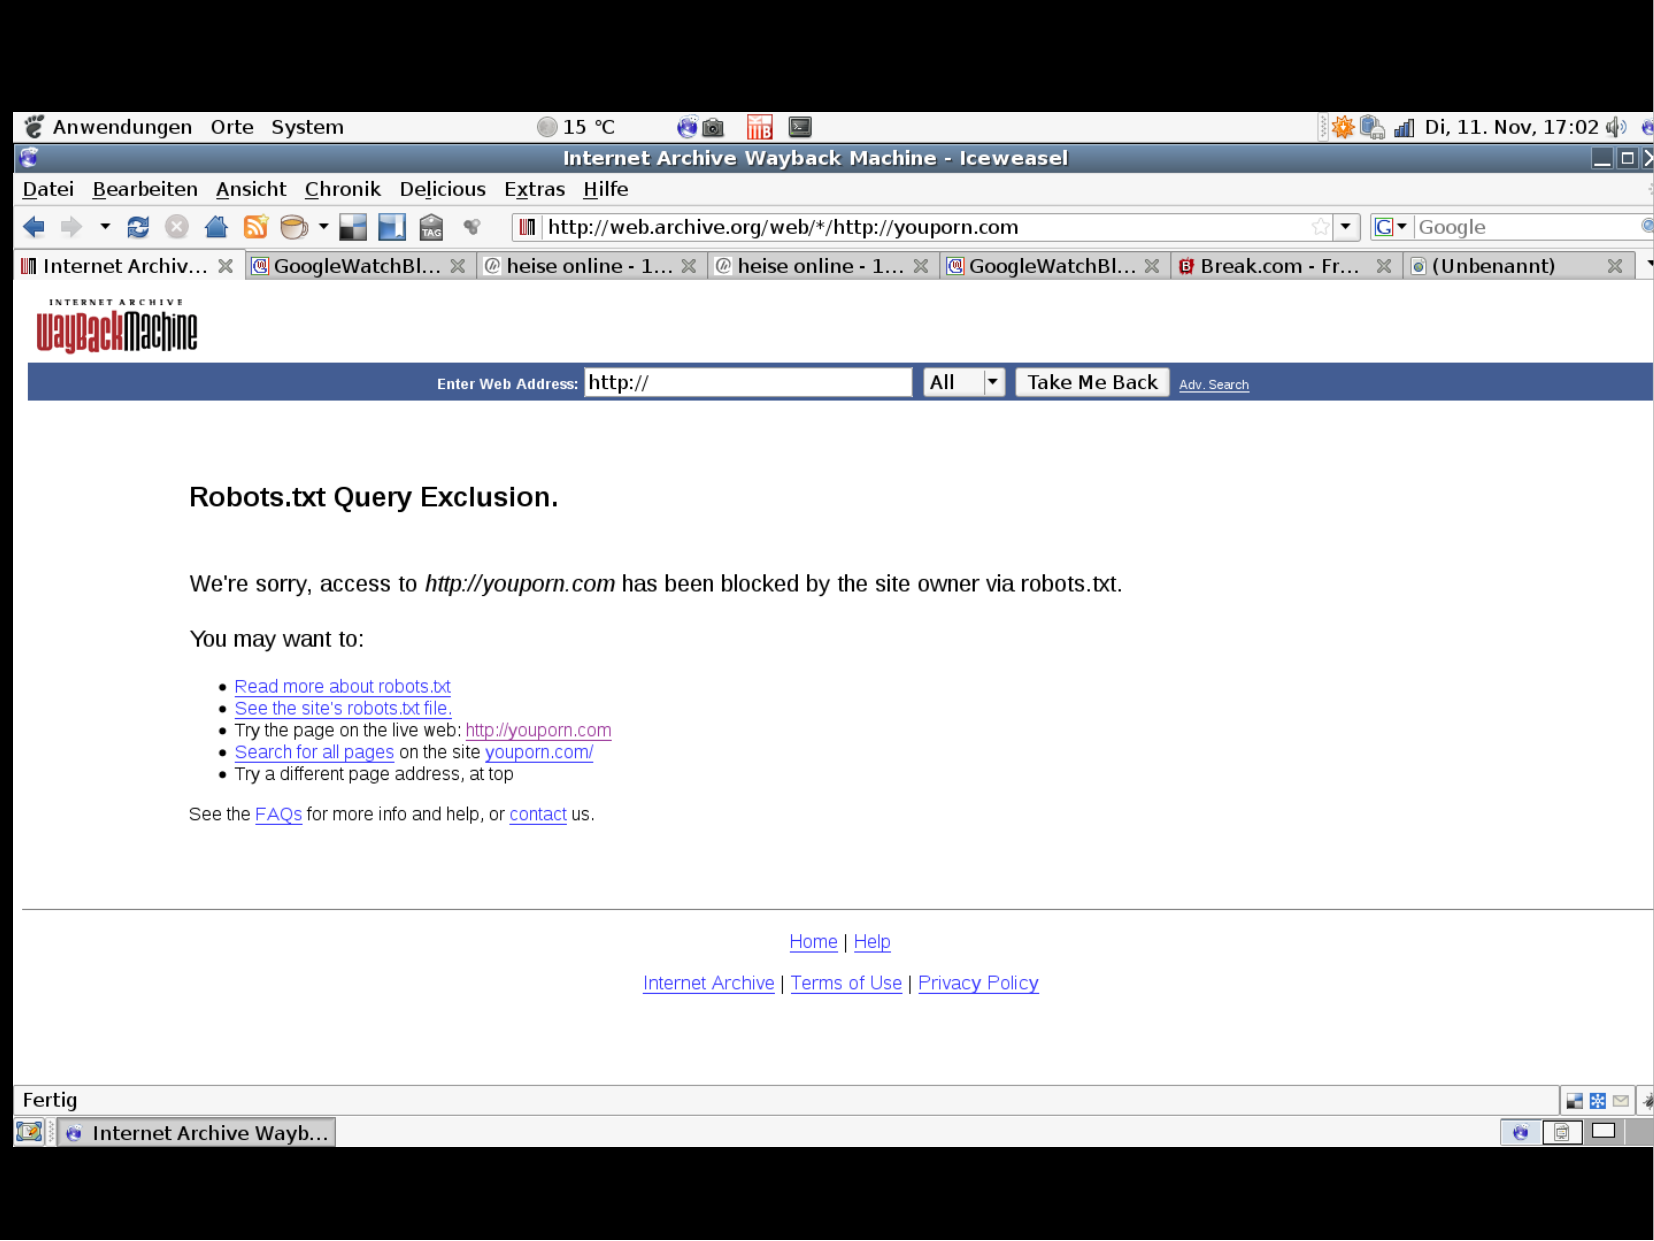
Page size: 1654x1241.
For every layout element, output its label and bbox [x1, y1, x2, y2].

picture [13, 112, 1654, 1147]
